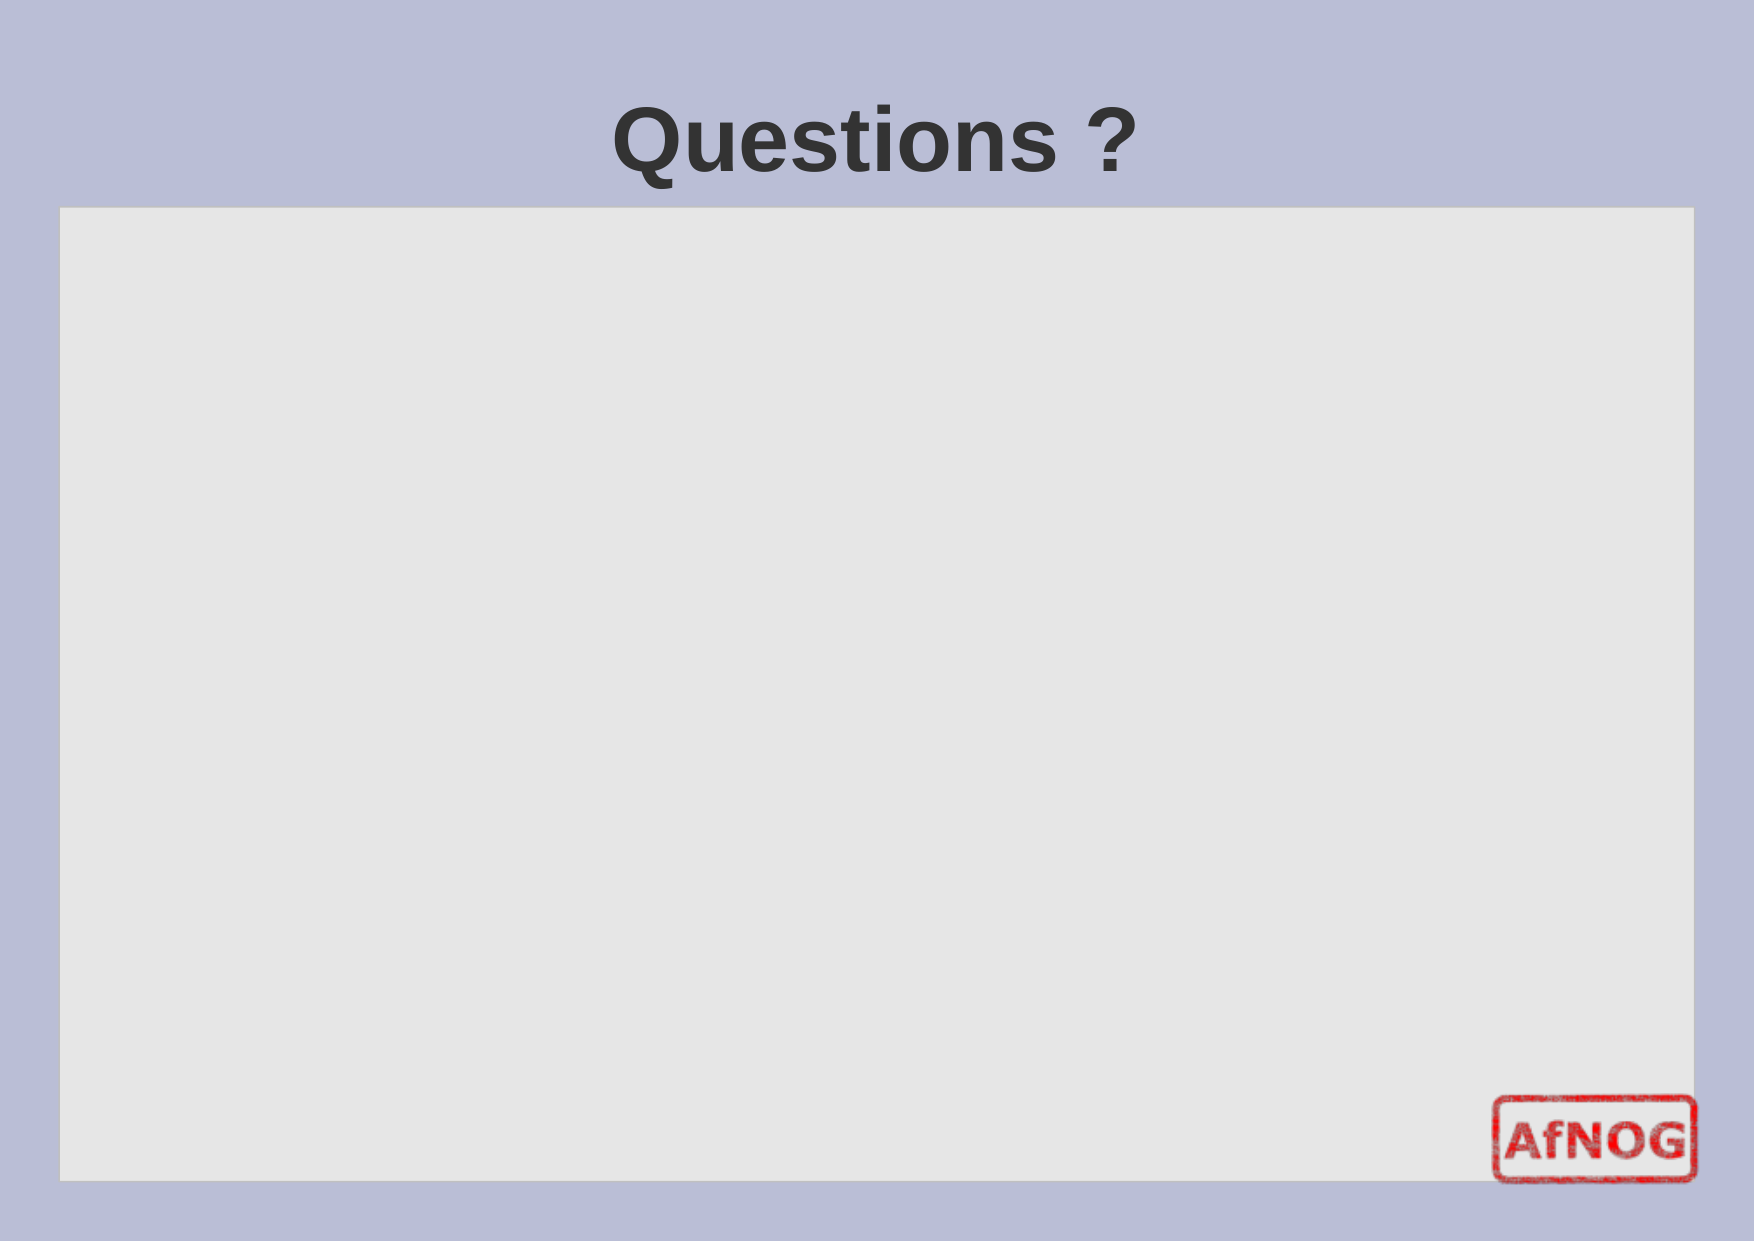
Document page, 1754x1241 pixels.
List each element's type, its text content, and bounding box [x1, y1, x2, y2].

picture [1490, 1092, 1701, 1188]
title Questions ? [59, 0, 1695, 285]
text_box [59, 285, 1695, 1182]
